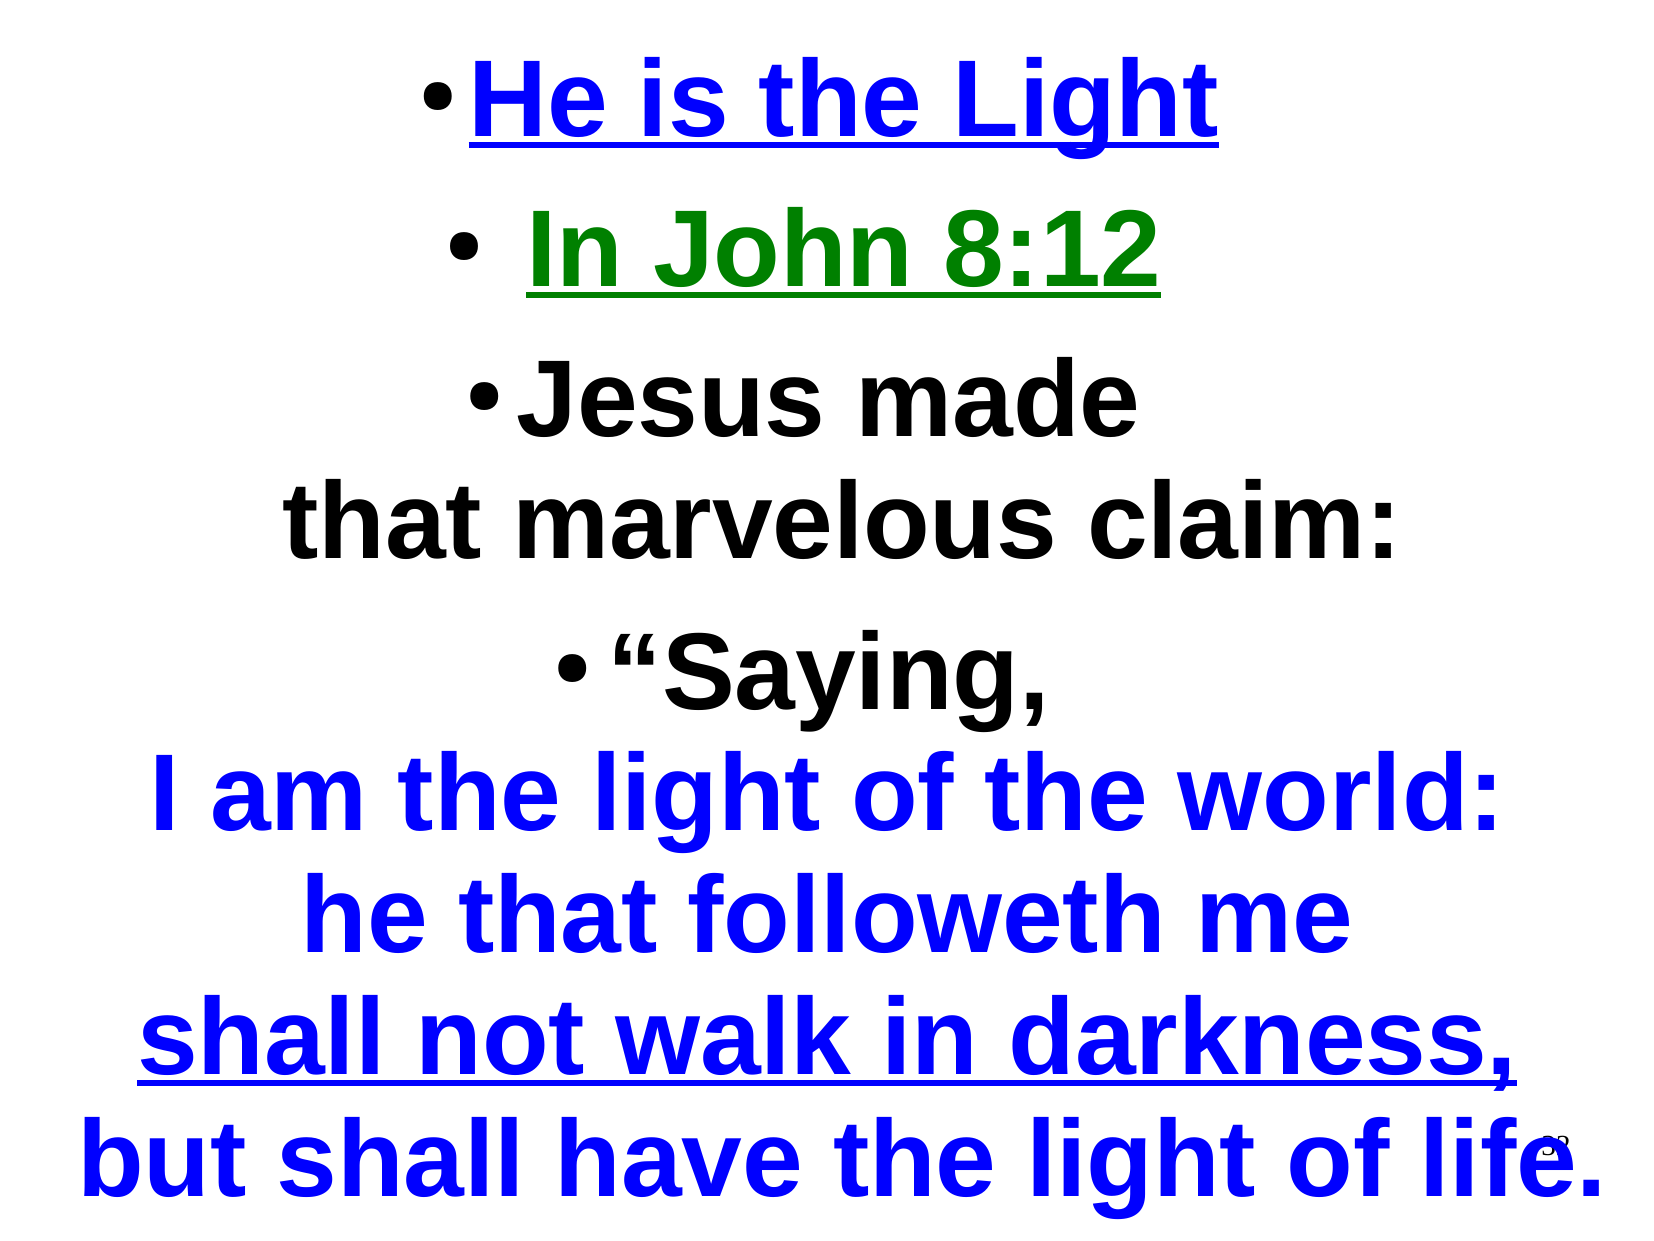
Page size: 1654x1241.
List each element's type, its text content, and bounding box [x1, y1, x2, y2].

list He is the Light In John 8:12 Jesus made that marvelous claim: “Saying, I am the light of the world: he that followeth me shall not walk in darkness, but shall have the light of life. [37, 37, 1613, 1238]
